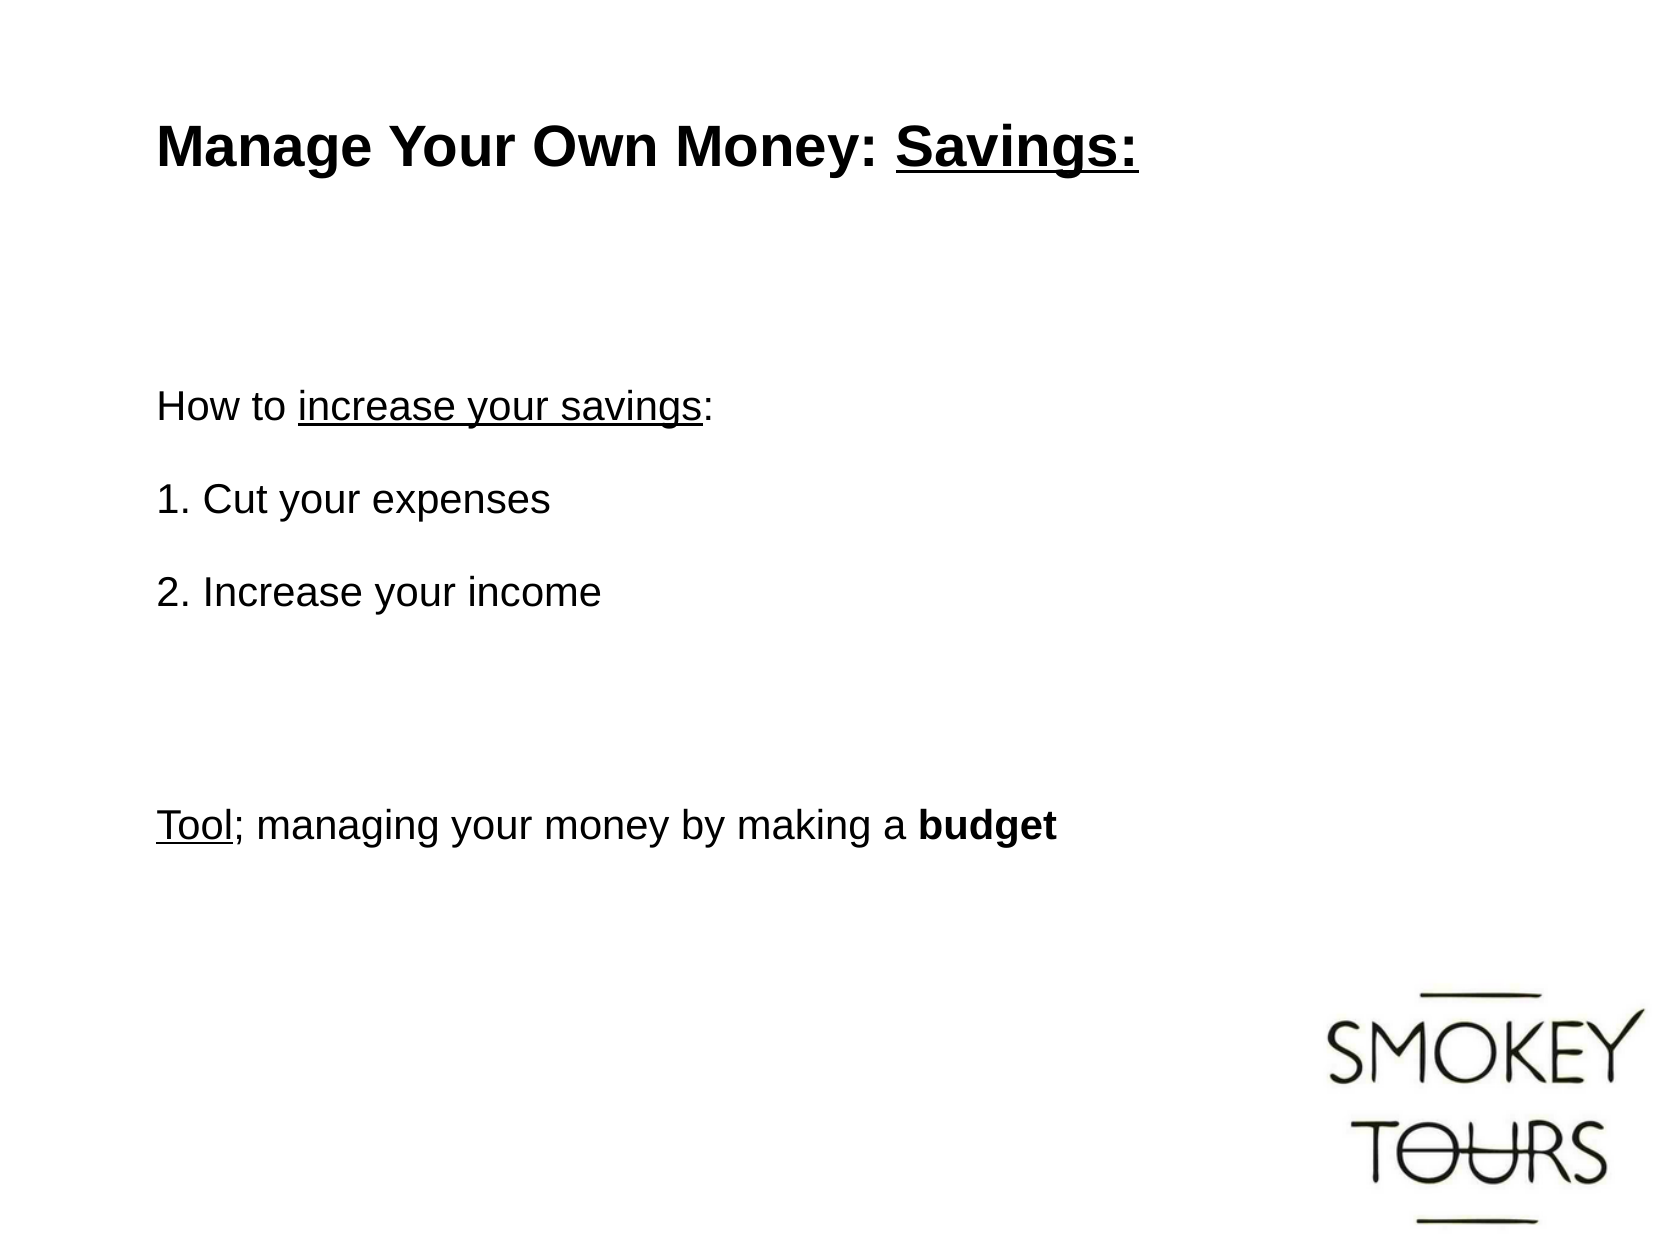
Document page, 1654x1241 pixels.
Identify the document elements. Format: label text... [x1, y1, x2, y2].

picture [1322, 968, 1654, 1241]
text_box Manage Your Own Money: Savings: How to increase your savings: 1. Cut your expenses 2. Increase your income Tool; managing your money by making a budget [141, 106, 1607, 1075]
